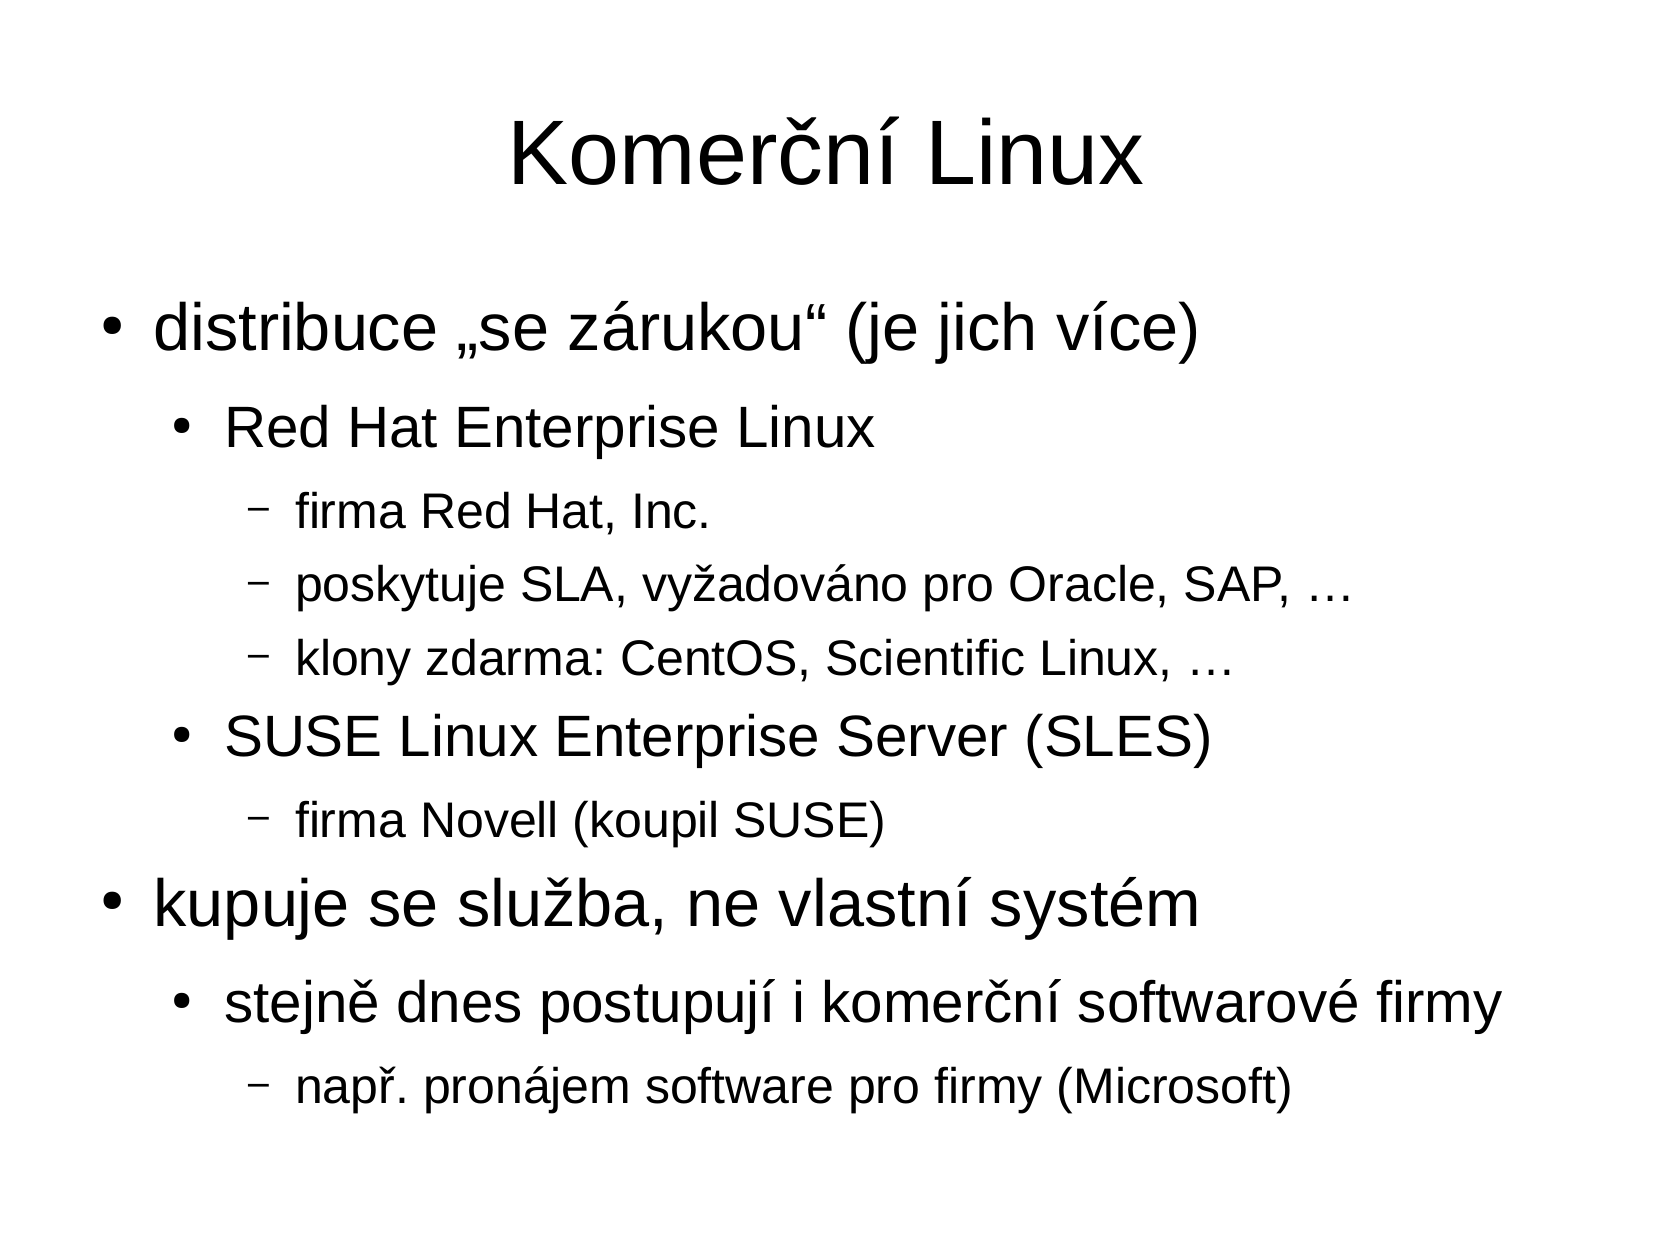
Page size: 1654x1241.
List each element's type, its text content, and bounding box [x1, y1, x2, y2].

title Komerční Linux [82, 56, 1571, 250]
list distribuce „se zárukou“ (je jich více) Red Hat Enterprise Linux firma Red Hat, Inc. poskytuje SLA, vyžadováno pro Oracle, SAP, … klony zdarma: CentOS, Scientific Linux, … SUSE Linux Enterprise Server (SLES) firma Novell (koupil SUSE) kupuje se služba, ne vlastní systém stejně dnes postupují i komerční softwarové firmy např. pronájem software pro firmy (Microsoft) [82, 290, 1571, 1114]
